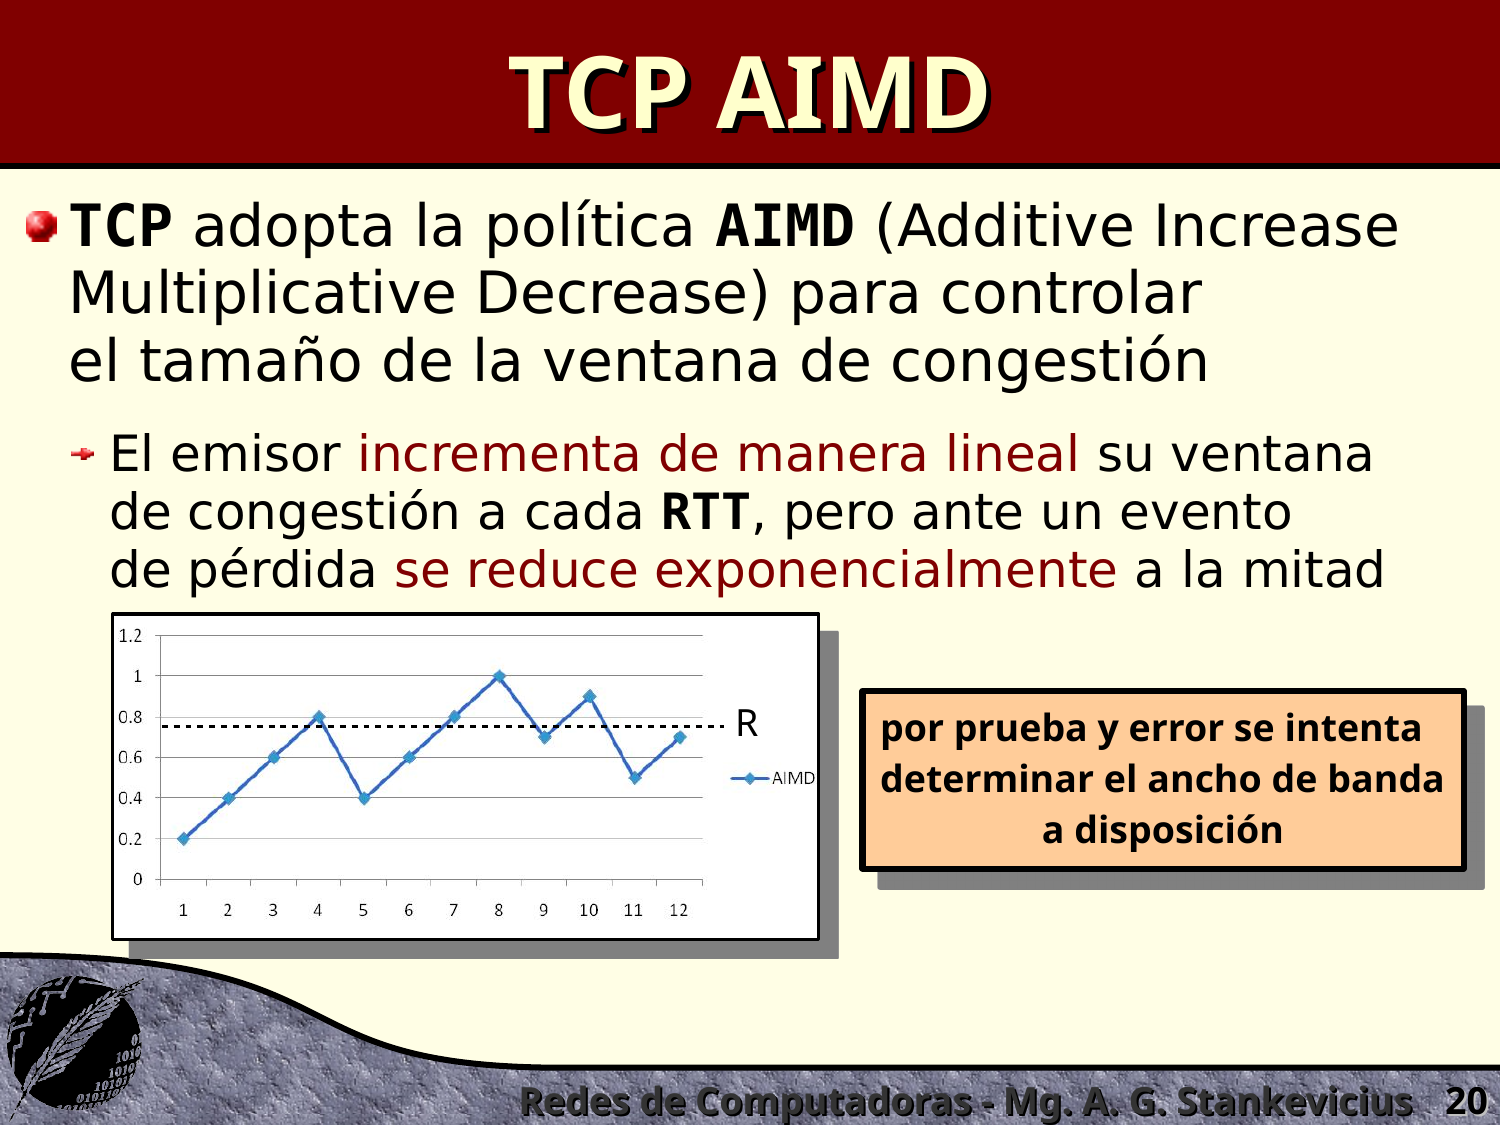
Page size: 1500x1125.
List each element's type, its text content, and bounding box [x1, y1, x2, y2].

list TCP adopta la política AIMD (Additive Increase Multiplicative Decrease) para controlar el tamaño de la ventana de congestión El emisor incrementa de manera lineal su ventana de congestión a cada RTT, pero ante un evento de pérdida se reduce exponencialmente a la mitad [11, 192, 1486, 921]
picture [1047, 1100, 1054, 1110]
picture [114, 615, 818, 938]
text_box por prueba y error se intenta determinar el ancho de banda a disposición [862, 690, 1443, 869]
picture [0, 959, 1500, 1125]
text_box R [720, 688, 774, 756]
picture [790, 1100, 795, 1110]
title TCP AIMD [15, 5, 1485, 160]
